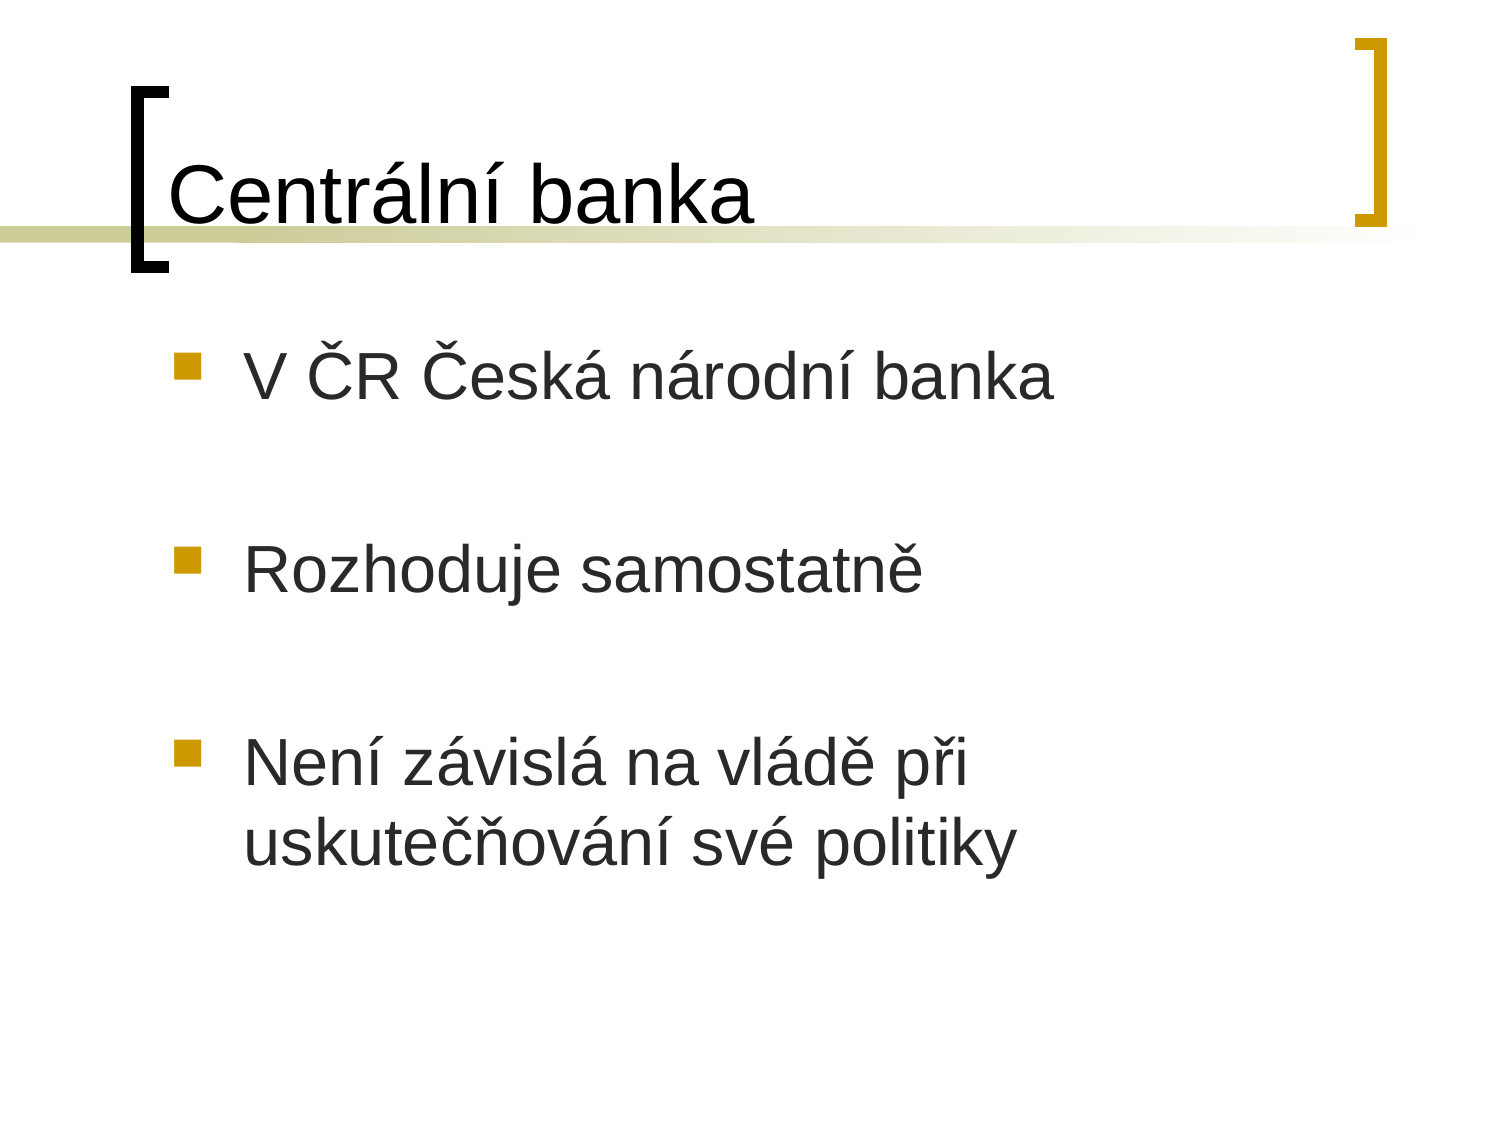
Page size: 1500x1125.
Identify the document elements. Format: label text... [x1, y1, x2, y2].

title Centrální banka [152, 15, 1328, 248]
list V ČR Česká národní banka Rozhoduje samostatně Není závislá na vládě při uskutečňování své politiky [155, 324, 1413, 1001]
